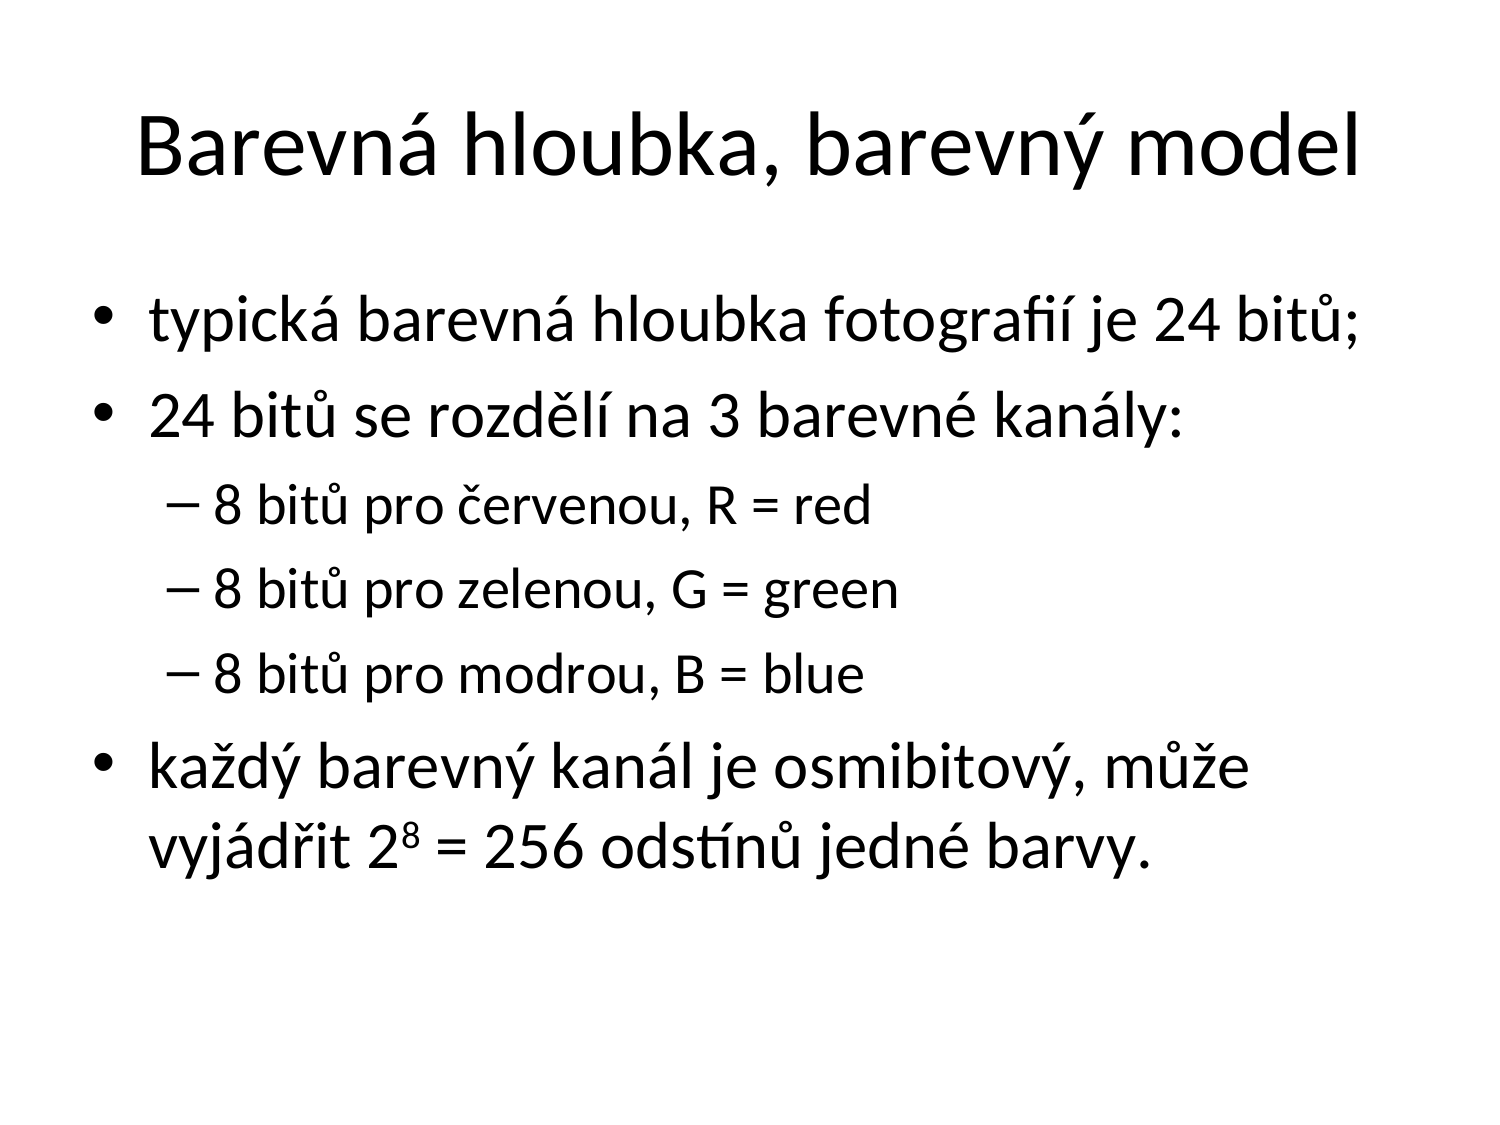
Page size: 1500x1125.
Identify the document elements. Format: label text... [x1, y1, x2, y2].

title Barevná hloubka, barevný model [75, 45, 1426, 233]
list typická barevná hloubka fotografií je 24 bitů; 24 bitů se rozdělí na 3 barevné kanály: 8 bitů pro červenou, R = red 8 bitů pro zelenou, G = green 8 bitů pro modrou, B = blue každý barevný kanál je osmibitový, může vyjádřit 28 = 256 odstínů jedné barvy. [76, 267, 1427, 1083]
